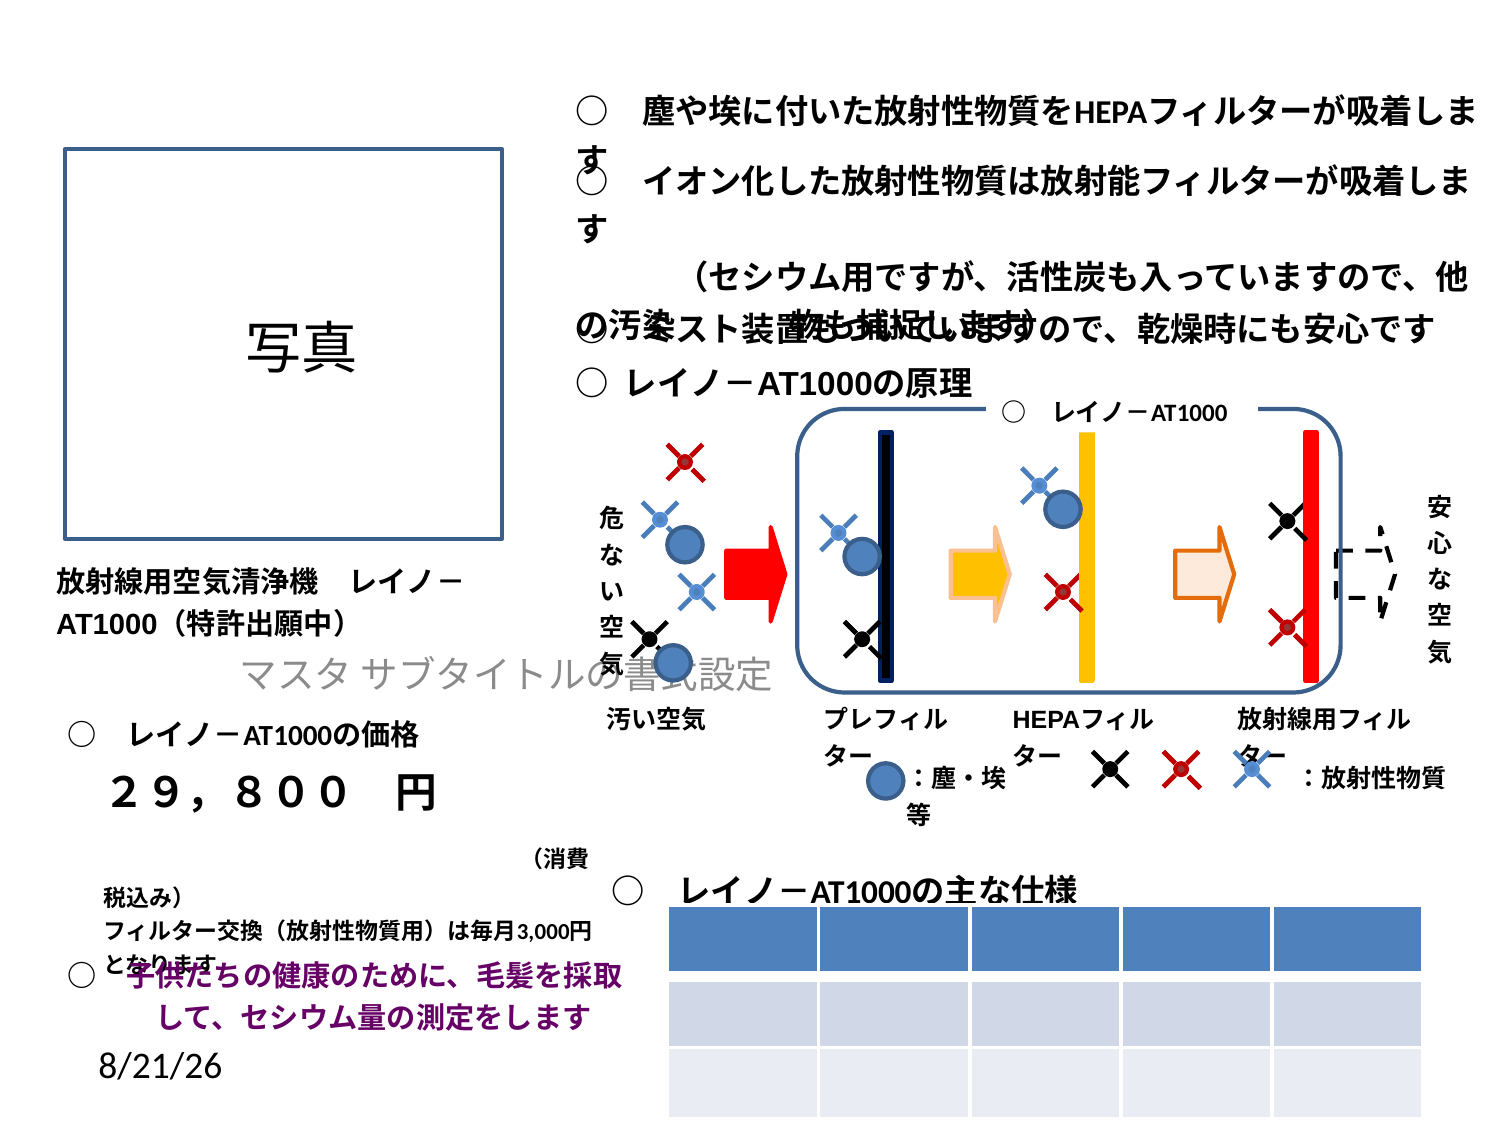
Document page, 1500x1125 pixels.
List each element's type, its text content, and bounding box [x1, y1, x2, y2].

table_cell [972, 982, 1119, 1046]
text_box [667, 527, 703, 563]
text_box [856, 633, 869, 646]
text_box [1281, 621, 1294, 634]
table_cell [820, 982, 968, 1046]
text_box ○ 塵や埃に付いた放射性物質をHEPAフィルターが吸着します [560, 78, 1500, 134]
table_cell [1274, 982, 1421, 1046]
text_box ○ レイノ－AT1000の主な仕様 [596, 857, 1412, 914]
text_box [1246, 763, 1258, 776]
text_box [655, 645, 691, 681]
table_header [1274, 907, 1421, 971]
text_box [950, 527, 1010, 622]
text_box ○ ミスト装置もついていますので、乾燥時にも安心です [560, 295, 1500, 355]
table_header [972, 907, 1119, 971]
text_box ２９，８００ 円 （消費税込み） フィルター交換（放射性物質用）は毎月3,000円 となります [88, 751, 609, 818]
text_box プレフィルター [808, 692, 990, 738]
text_box ○ レイノ－AT1000の原理 [561, 349, 1063, 414]
text_box HEPAフィルター [997, 695, 1198, 738]
text_box [1281, 515, 1294, 528]
title 写真 [0, 113, 603, 575]
text_box 危ない空 気 [584, 491, 632, 659]
text_box [1033, 479, 1046, 492]
text_box ○ レイノ－AT1000 [986, 385, 1317, 431]
table_header [669, 907, 817, 971]
text_box [832, 527, 845, 539]
text_box [654, 513, 666, 526]
text_box [726, 527, 786, 622]
text_box ：放射性物質 [1281, 751, 1495, 797]
text_box [1305, 432, 1317, 681]
text_box 安心 な 空 気 [1412, 479, 1460, 647]
table_cell [669, 1049, 817, 1117]
text_box 放射線用空気清浄機 レイノ－AT1000（特許出願中） [41, 550, 551, 602]
table_cell [1123, 982, 1270, 1046]
text_box 汚い空気 [591, 692, 722, 738]
text_box [1175, 763, 1188, 776]
table_cell [1123, 1049, 1270, 1117]
text_box ○ 子供たちの健康のために、毛髪を採取 して、セシウム量の測定をします [53, 944, 650, 1004]
text_box [1104, 763, 1117, 776]
table_cell [669, 982, 817, 1046]
text_box ○ イオン化した放射性物質は放射能フィルターが吸着します （セシウム用ですが、活性炭も入っていますので、他の汚染 物も捕捉します） [561, 147, 1500, 284]
text_box [844, 432, 892, 681]
text_box 放射線用フィルター [1222, 692, 1460, 738]
table_header [1123, 907, 1270, 971]
text_box [679, 456, 691, 468]
text_box ○ レイノ－AT1000の価格 [53, 704, 455, 755]
table_cell [972, 1049, 1119, 1117]
text_box [1057, 586, 1069, 598]
text_box ：塵・埃等 [891, 751, 1023, 797]
text_box [690, 586, 703, 598]
table_cell [820, 1049, 968, 1117]
table_cell [1274, 1049, 1421, 1117]
text_box [643, 633, 656, 646]
text_box [1175, 527, 1235, 622]
text_box [868, 763, 893, 799]
text_box [986, 431, 1258, 681]
table_header [820, 907, 968, 971]
